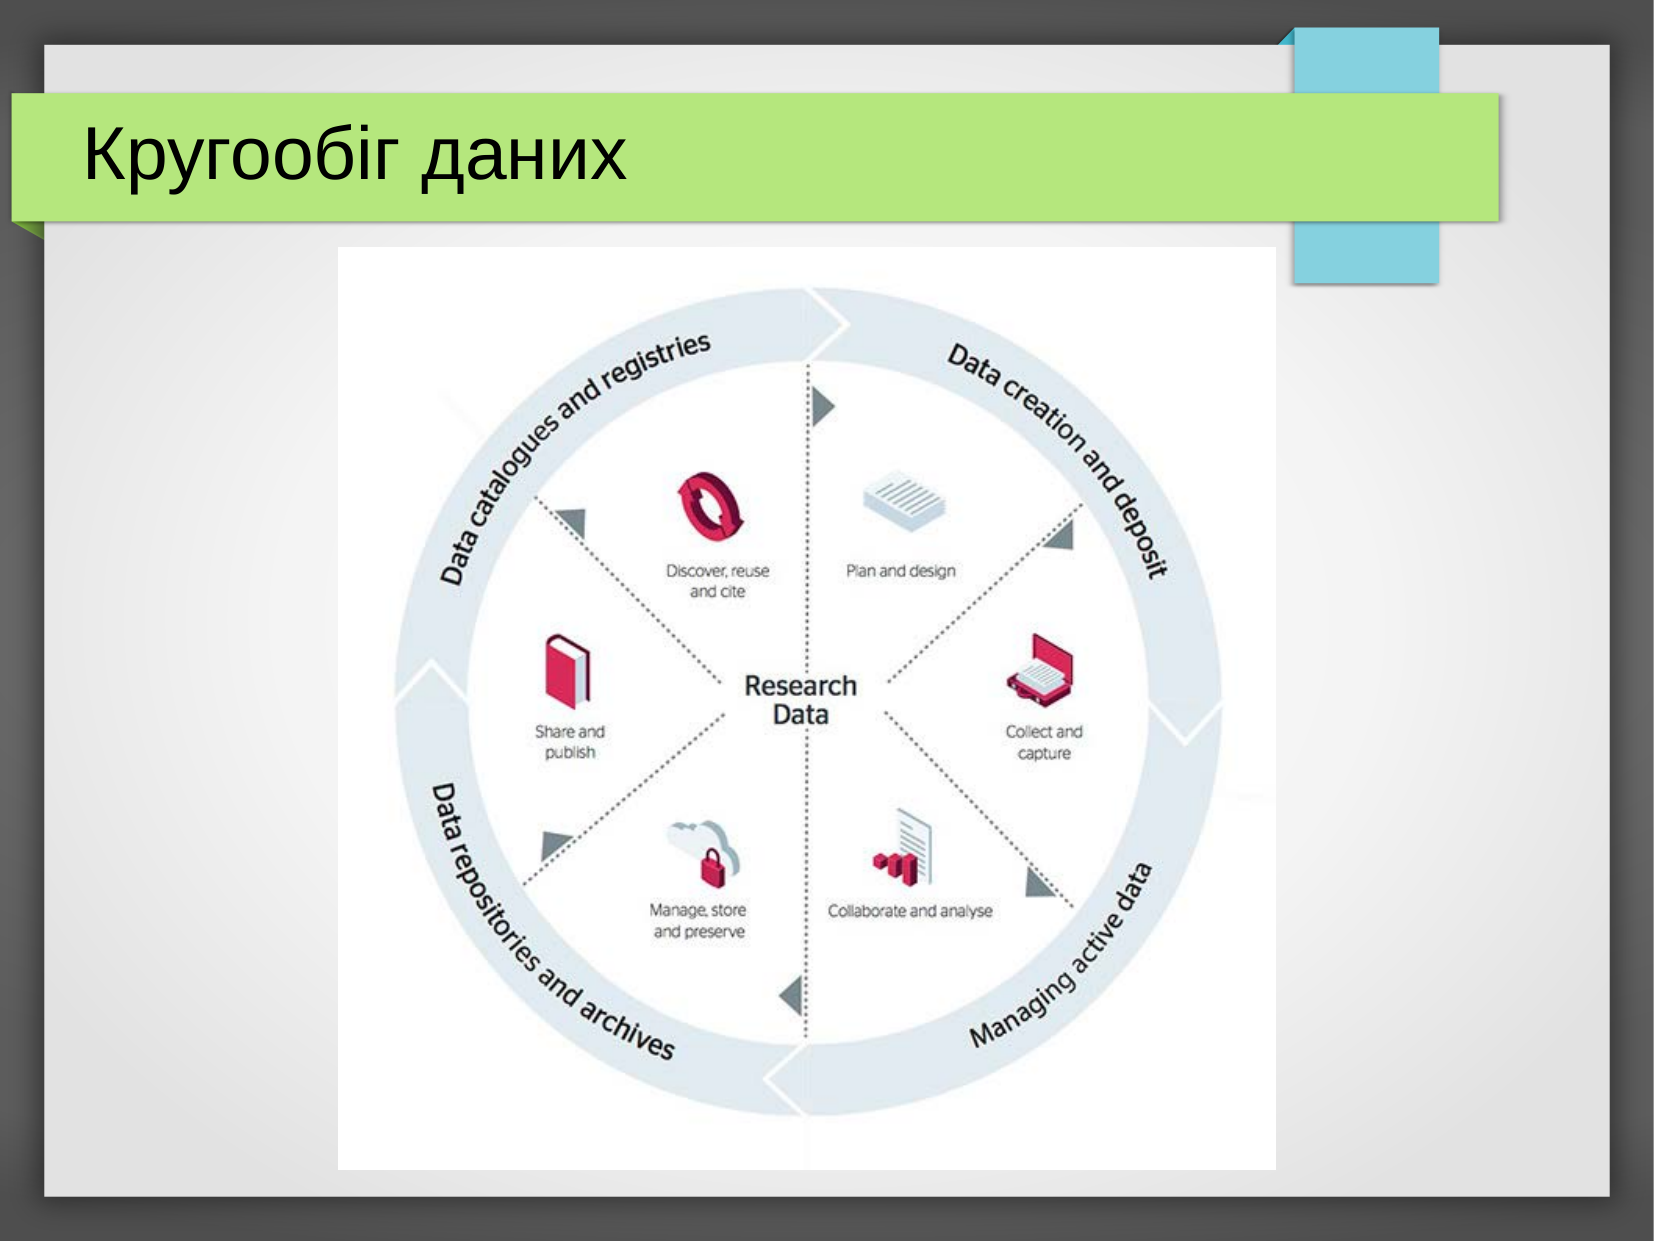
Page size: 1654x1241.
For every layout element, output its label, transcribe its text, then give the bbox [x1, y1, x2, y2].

picture [0, 0, 1654, 1241]
title Кругообіг даних [82, 94, 1264, 213]
